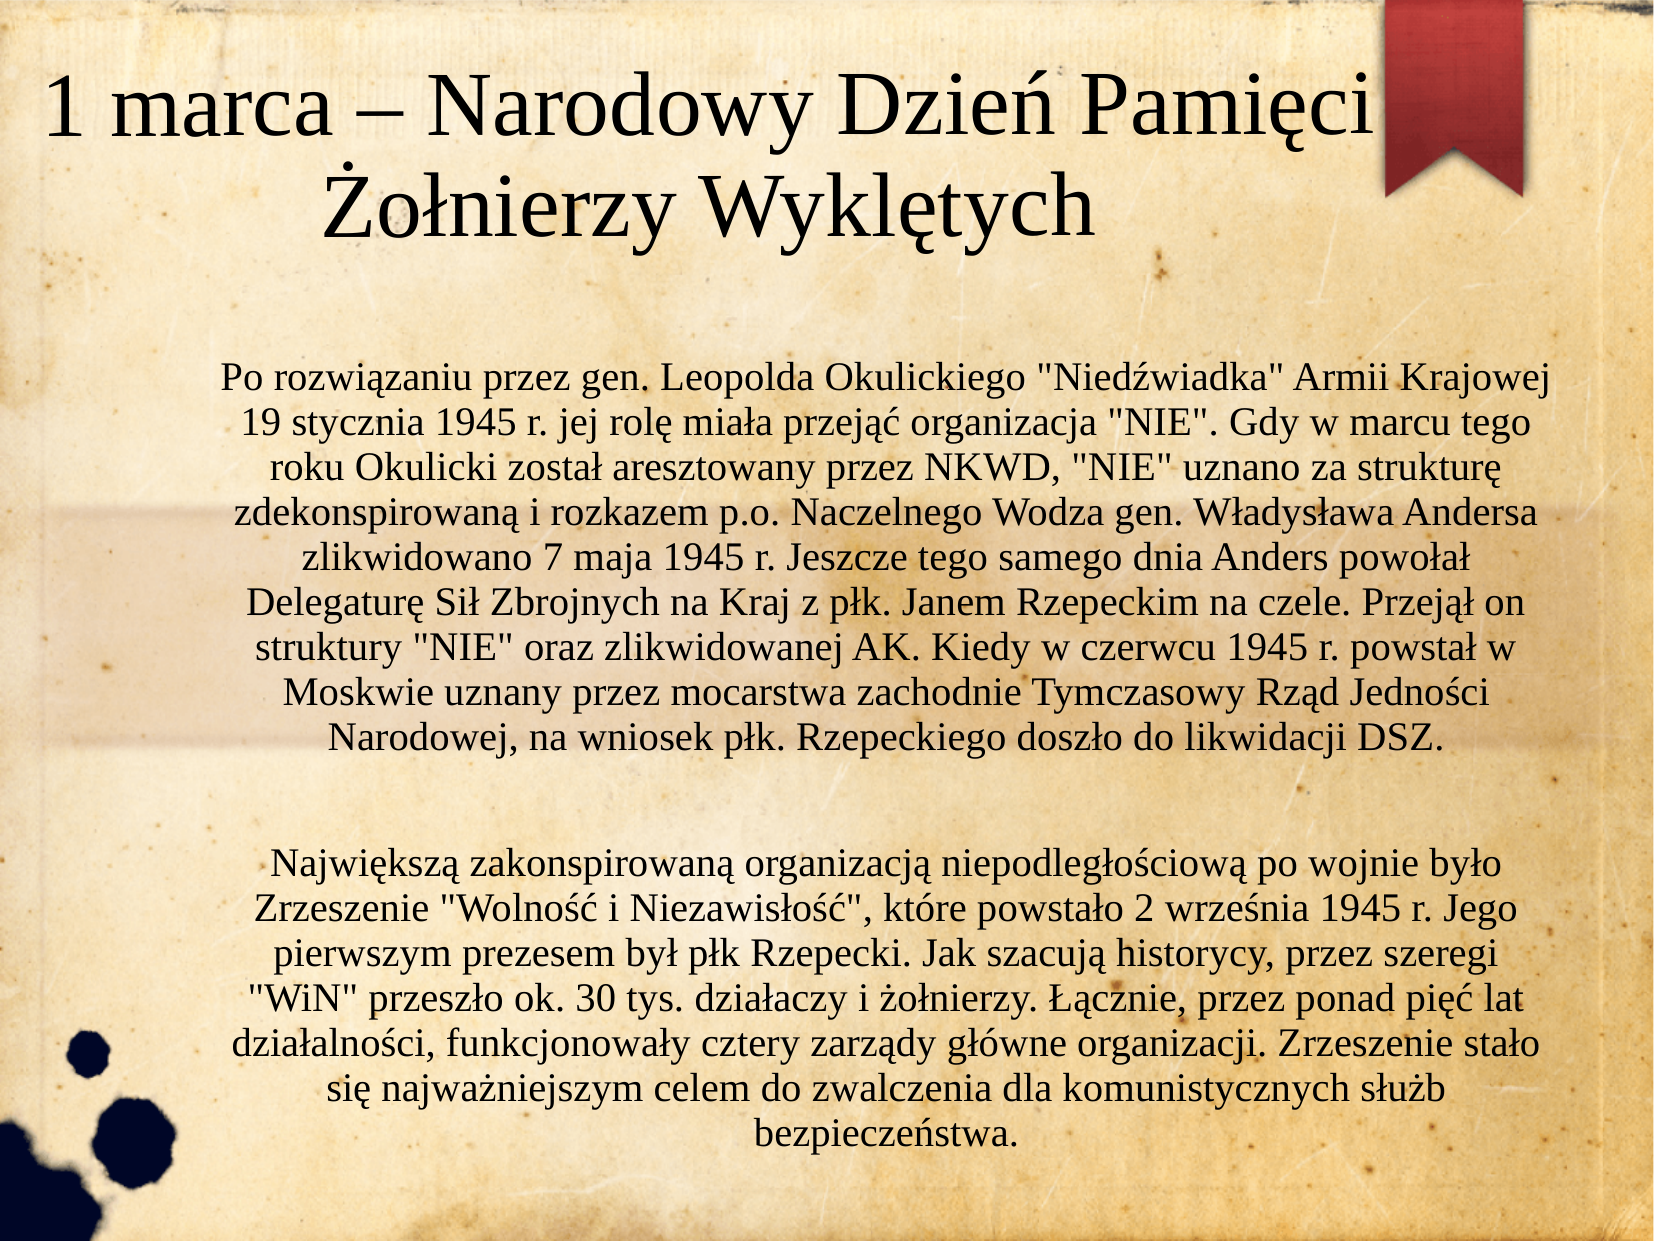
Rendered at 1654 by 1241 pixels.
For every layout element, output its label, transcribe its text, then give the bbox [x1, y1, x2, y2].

picture [0, 0, 1654, 1241]
title 1 marca – Narodowy Dzień Pamięci Żołnierzy Wyklętych [0, 48, 1453, 260]
list Po rozwiązaniu przez gen. Leopolda Okulickiego "Niedźwiadka" Armii Krajowej 19 stycznia 1945 r. jej rolę miała przejąć organizacja "NIE". Gdy w marcu tego roku Okulicki został aresztowany przez NKWD, "NIE" uznano za strukturę zdekonspirowaną i rozkazem p.o. Naczelnego Wodza gen. Władysława Andersa zlikwidowano 7 maja 1945 r. Jeszcze tego samego dnia Anders powołał Delegaturę Sił Zbrojnych na Kraj z płk. Janem Rzepeckim na czele. Przejął on struktury "NIE" oraz zlikwidowanej AK. Kiedy w czerwcu 1945 r. powstał w Moskwie uznany przez mocarstwa zachodnie Tymczasowy Rząd Jedności Narodowej, na wniosek płk. Rzepeckiego doszło do likwidacji DSZ. Największą zakonspirowaną organizacją niepodległościową po wojnie było Zrzeszenie "Wolność i Niezawisłość", które powstało 2 września 1945 r. Jego pierwszym prezesem był płk Rzepecki. Jak szacują historycy, przez szeregi "WiN" przeszło ok. 30 tys. działaczy i żołnierzy. Łącznie, przez ponad pięć lat działalności, funkcjonowały cztery zarządy główne organizacji. Zrzeszenie stało się najważniejszym celem do zwalczenia dla komunistycznych służb bezpieczeństwa. [171, 354, 1560, 1158]
